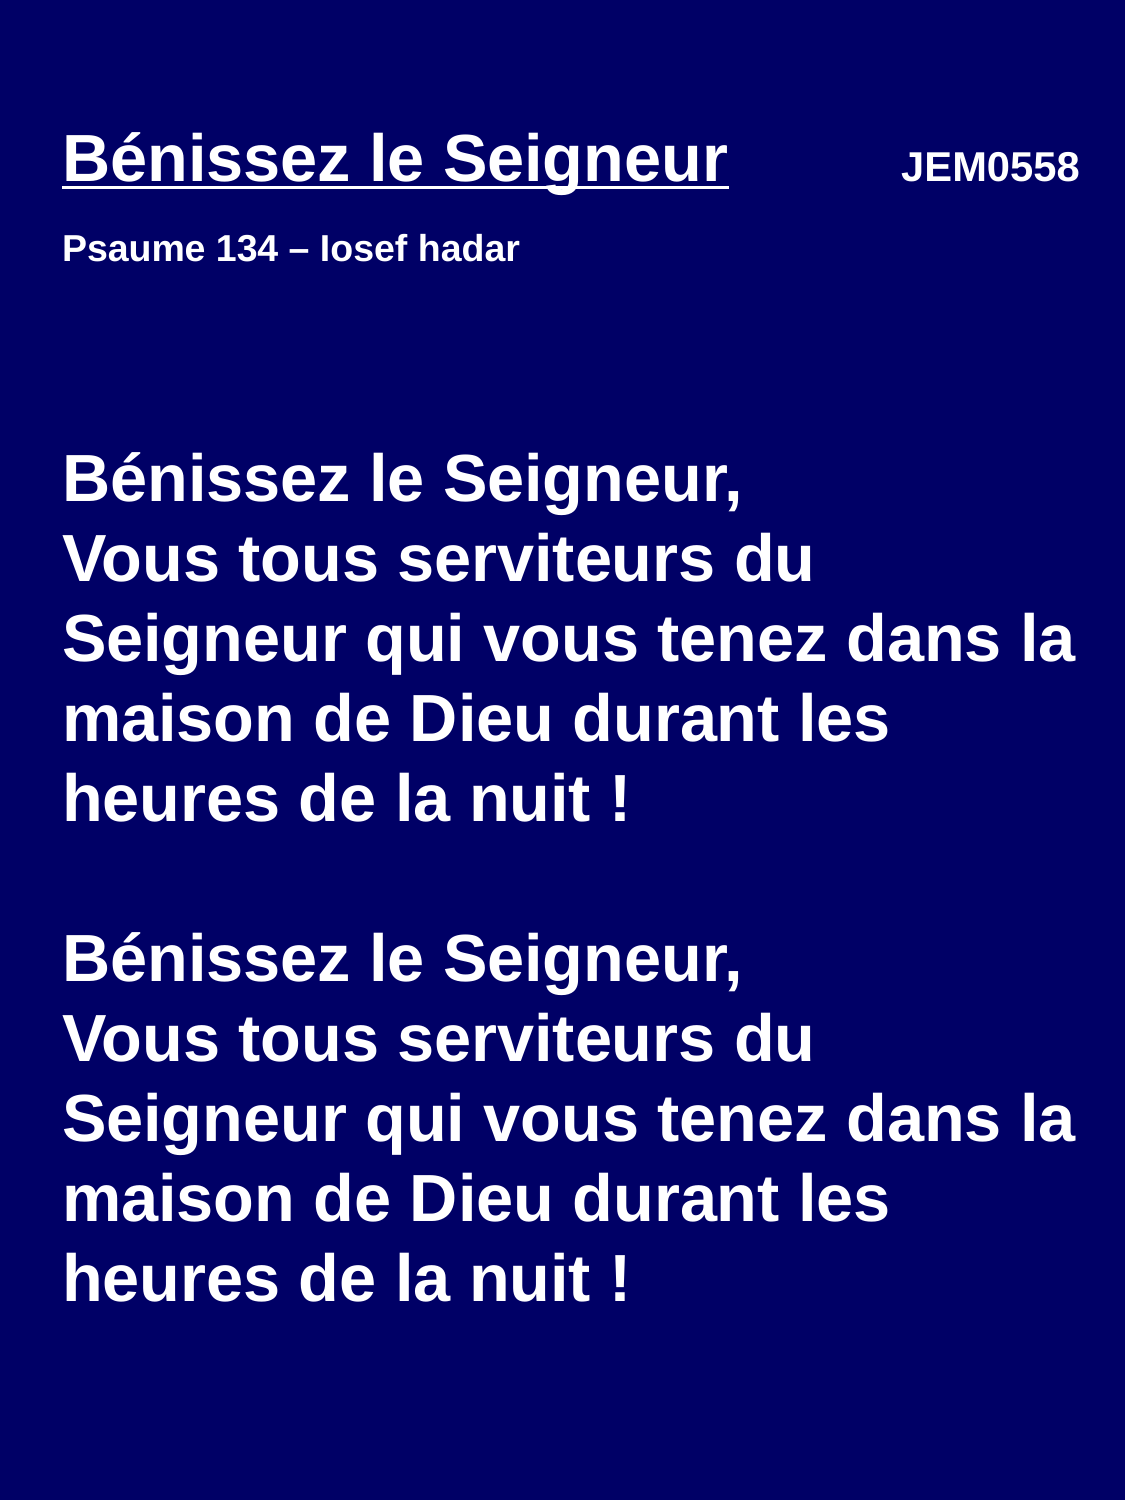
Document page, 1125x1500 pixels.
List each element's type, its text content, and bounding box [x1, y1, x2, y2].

text_box Bénissez le Seigneur JEM0558 Psaume 134 – Iosef hadar Bénissez le Seigneur, Vous tous serviteurs du Seigneur qui vous tenez dans la maison de Dieu durant les heures de la nuit ! Bénissez le Seigneur, Vous tous serviteurs du Seigneur qui vous tenez dans la maison de Dieu durant les heures de la nuit ! [47, 107, 1125, 1347]
